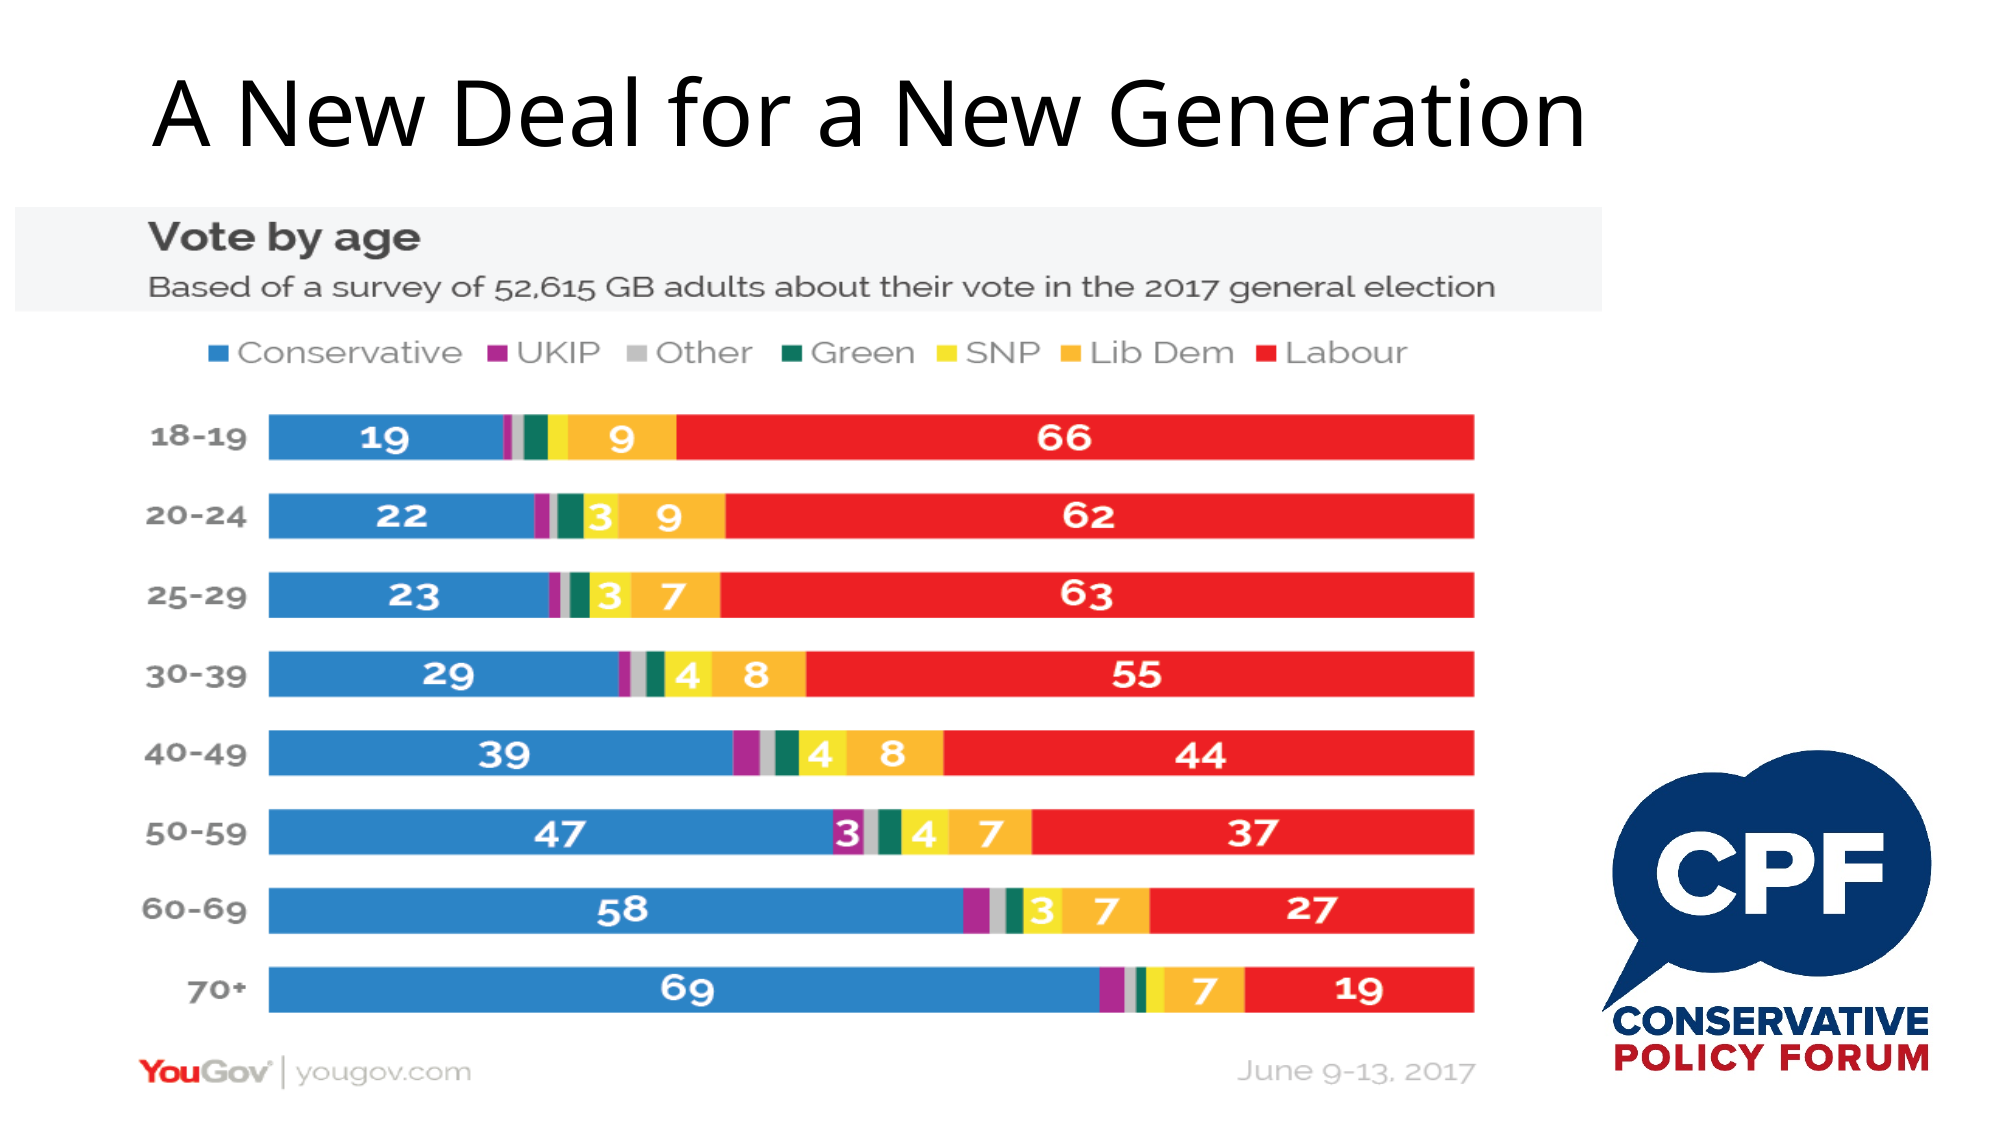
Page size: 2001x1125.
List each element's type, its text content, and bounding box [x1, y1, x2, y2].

title A New Deal for a New Generation [137, 59, 1863, 278]
picture [15, 207, 1967, 1104]
